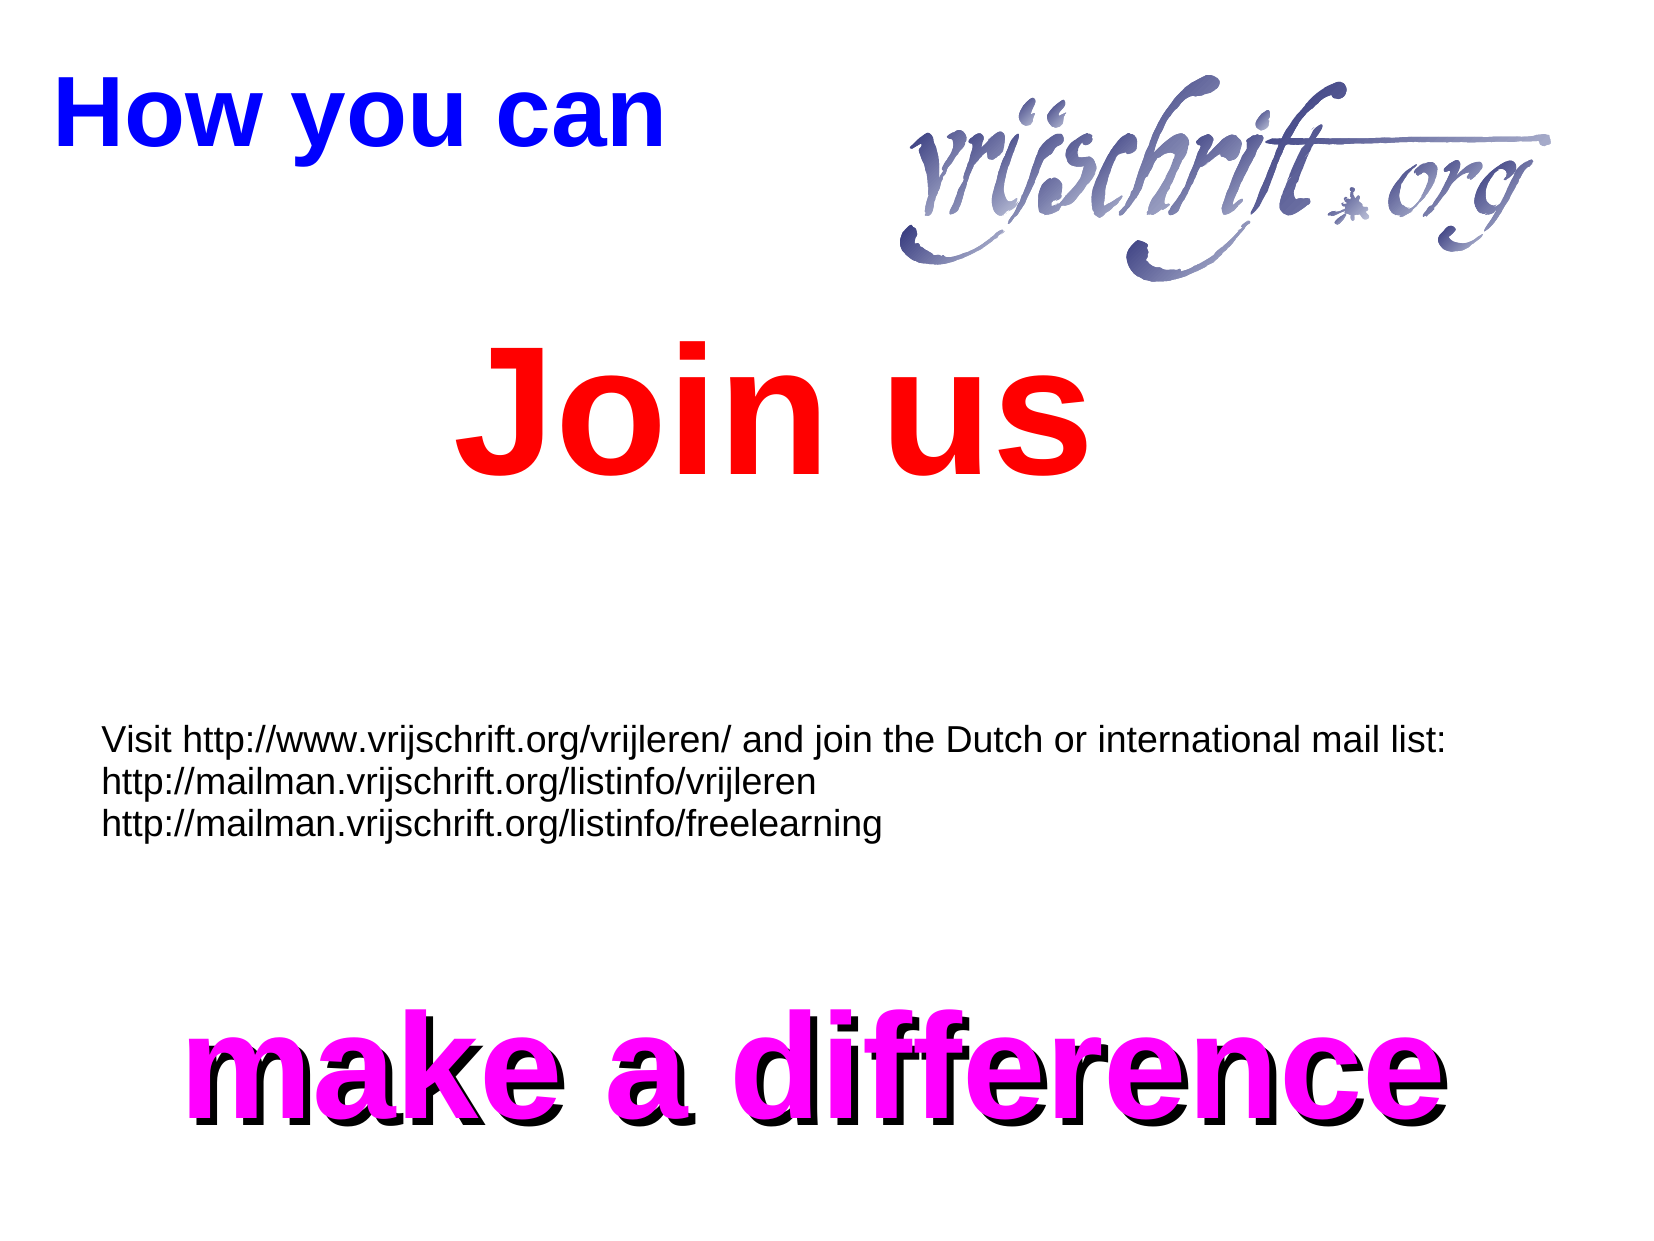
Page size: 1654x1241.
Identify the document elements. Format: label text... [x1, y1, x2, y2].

text_box [1388, 162, 1438, 218]
text_box [1091, 133, 1138, 218]
text_box [949, 131, 1005, 215]
text_box [1250, 81, 1551, 216]
text_box [1438, 225, 1483, 252]
text_box [1126, 220, 1251, 282]
text_box [1038, 133, 1097, 216]
text_box [1327, 187, 1370, 225]
text_box [1255, 110, 1270, 131]
text_box Join us Visit http://www.vrijschrift.org/vrijleren/ and join the Dutch or international mail list: http://mailman.vrijschrift.org/listinfo/vrijleren http://mailman.vrijschrift.org/listinfo/freelearning [86, 241, 1218, 937]
text_box [909, 130, 967, 216]
text_box How you can [37, 48, 595, 192]
text_box [1221, 134, 1264, 215]
text_box [1422, 160, 1483, 217]
text_box [1047, 99, 1067, 128]
text_box [900, 224, 1005, 265]
text_box [1118, 75, 1242, 216]
text_box [991, 133, 1064, 224]
text_box [1018, 97, 1036, 126]
text_box make a difference [164, 975, 1235, 1183]
text_box [1474, 159, 1534, 232]
